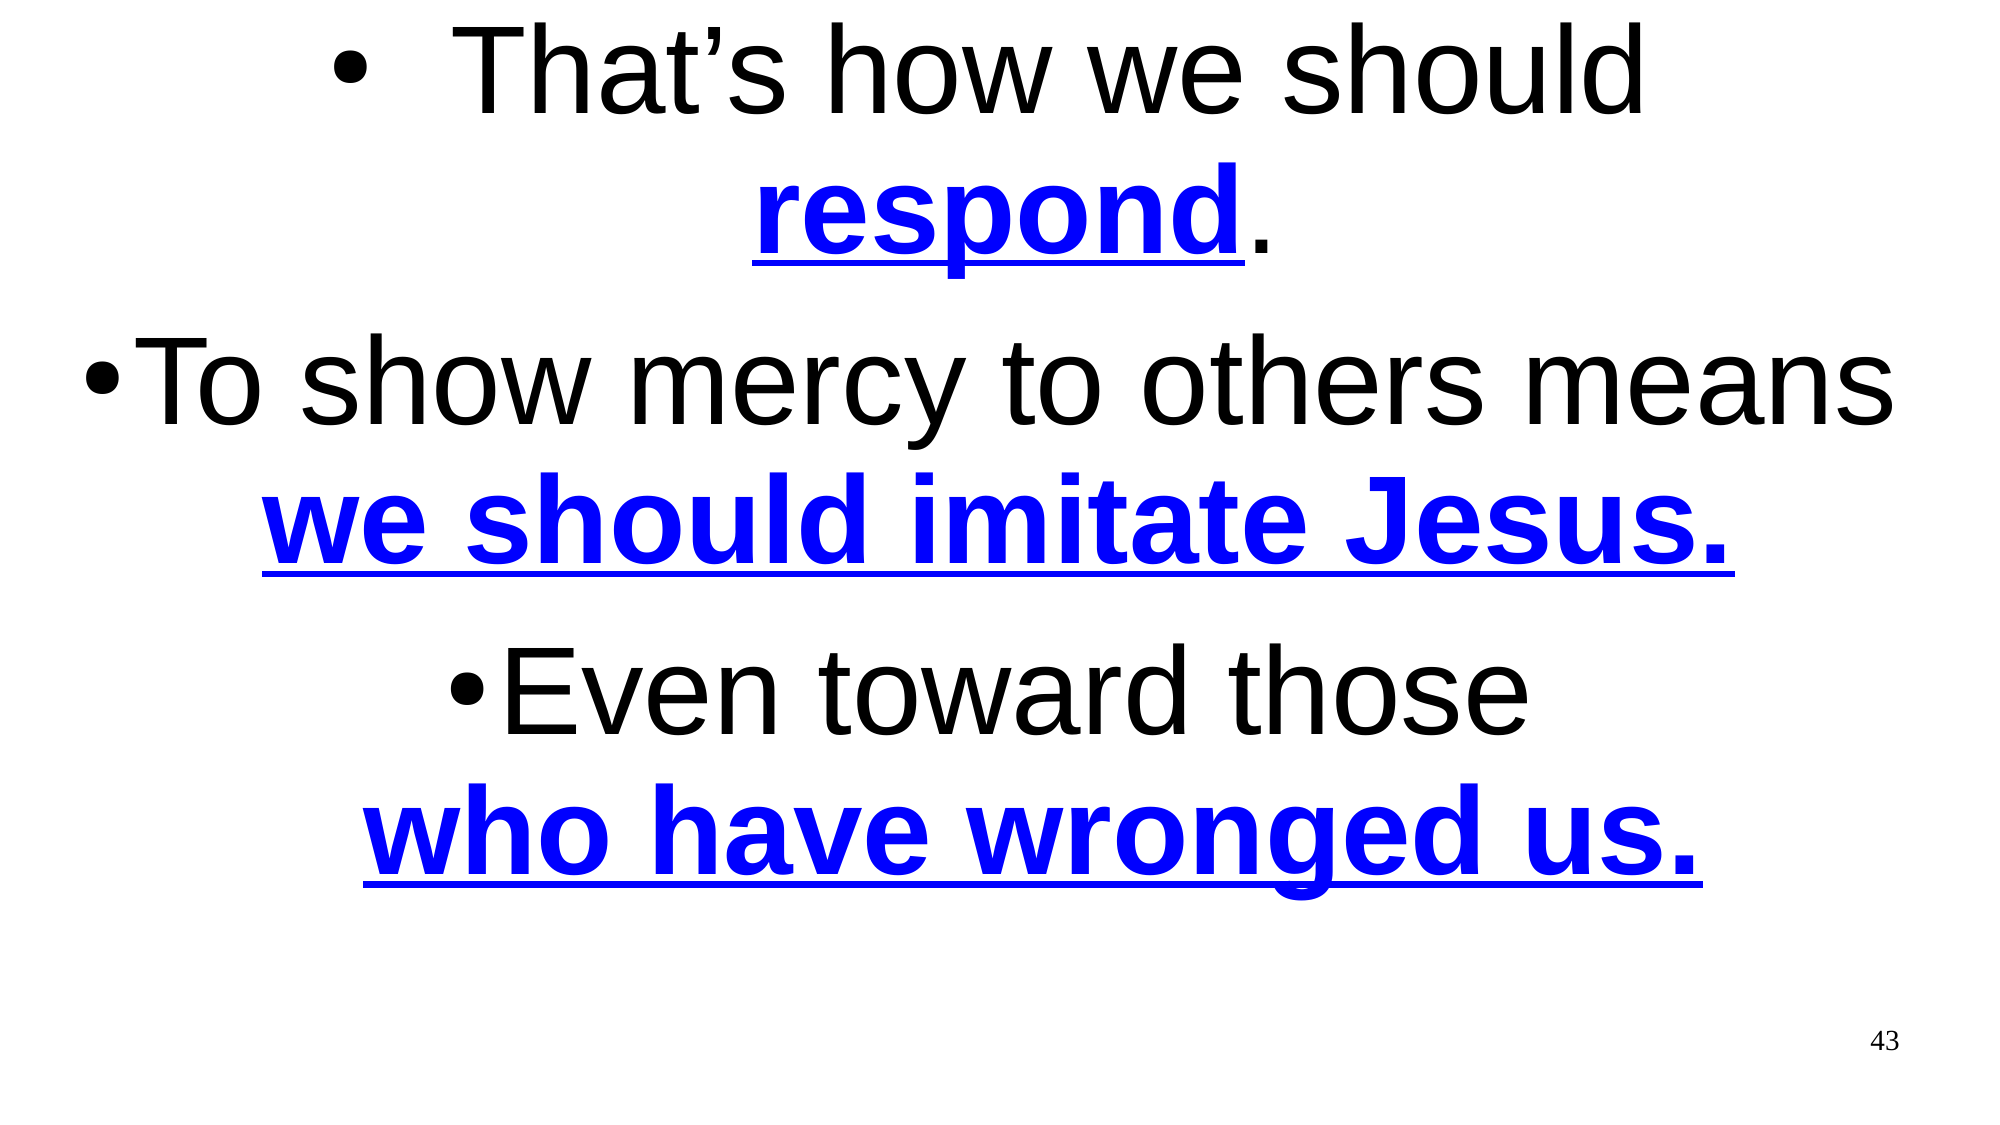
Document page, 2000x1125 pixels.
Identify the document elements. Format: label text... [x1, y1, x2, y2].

list That’s how we should respond. To show mercy to others means we should imitate Jesus. Even toward those who have wronged us. [0, 0, 1996, 1123]
